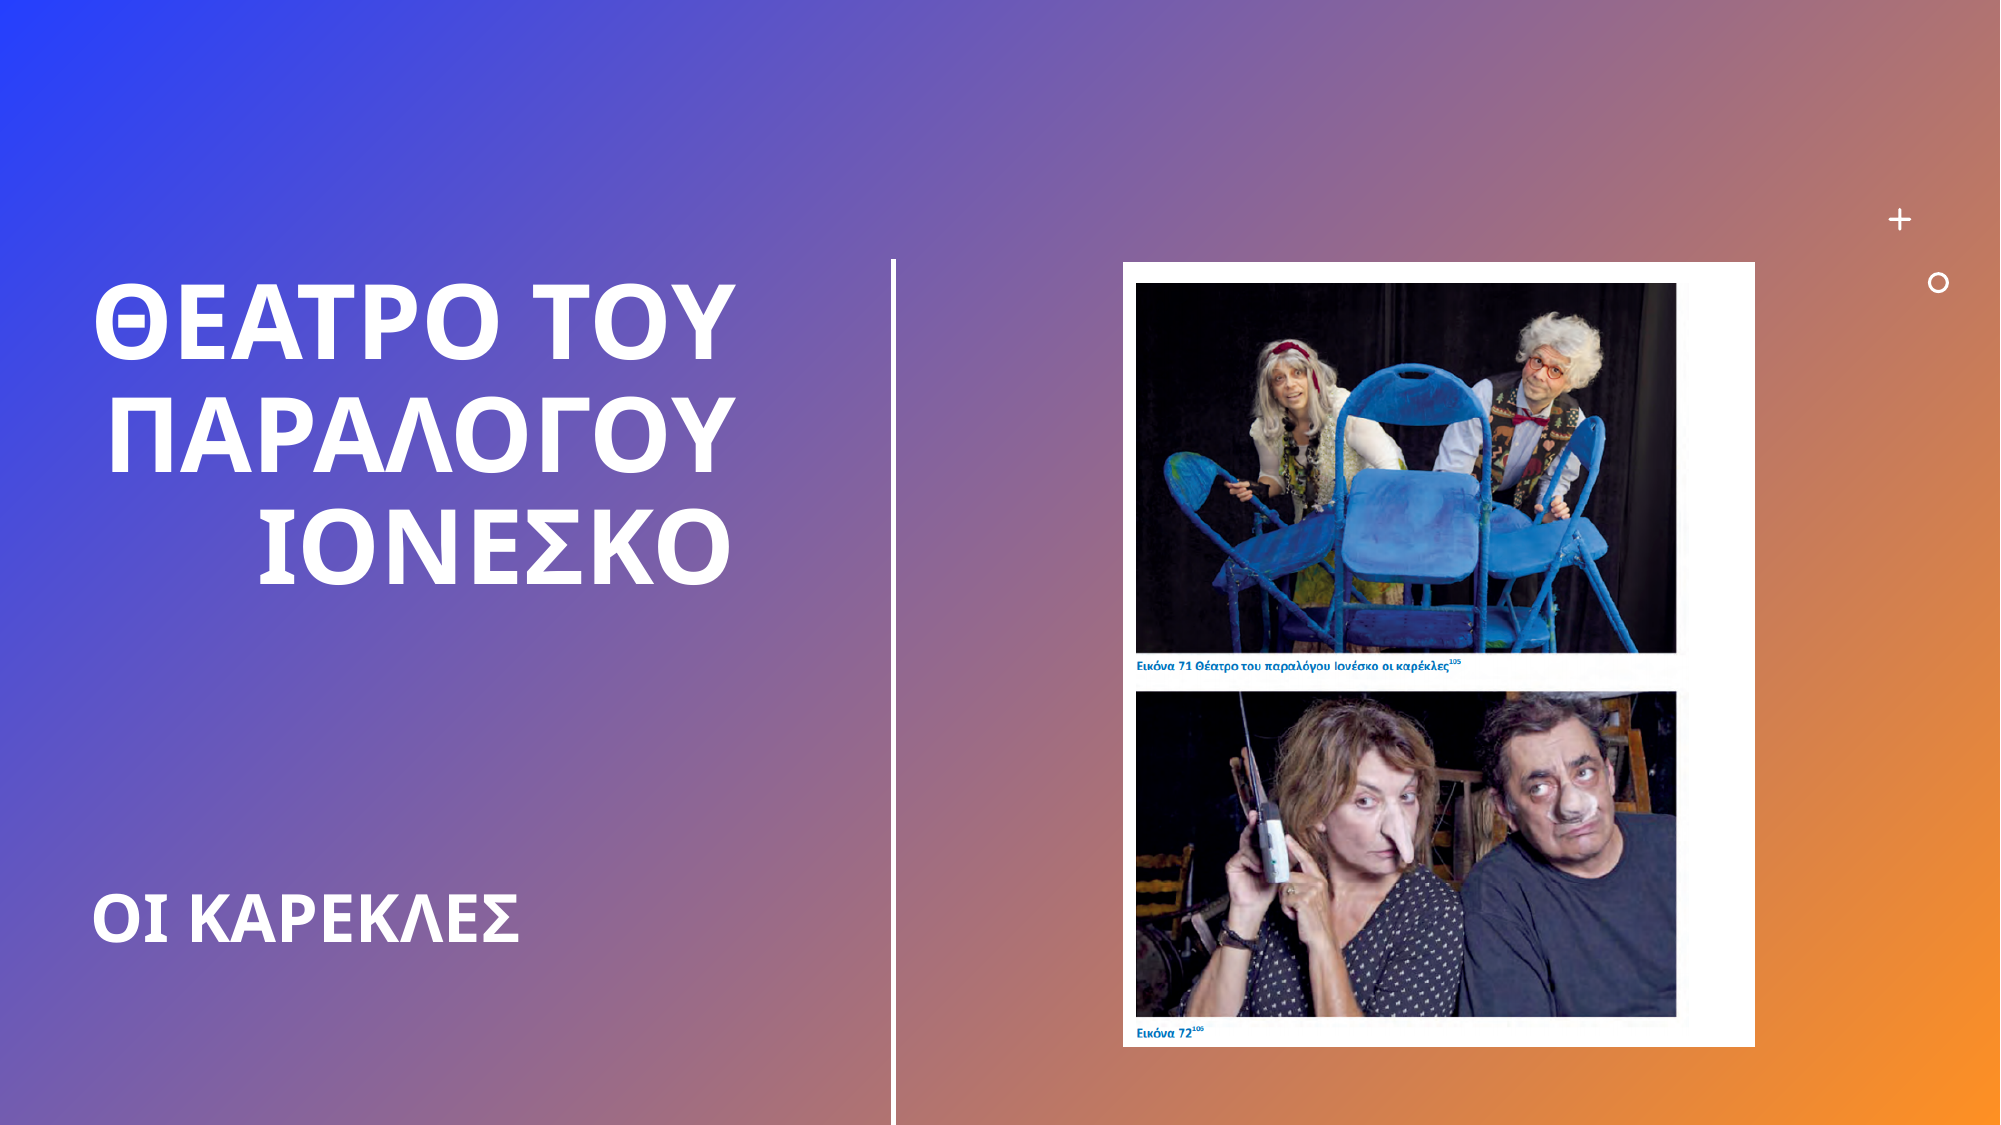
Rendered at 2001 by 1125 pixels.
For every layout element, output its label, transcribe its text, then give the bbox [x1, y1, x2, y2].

picture [1123, 262, 1755, 1047]
title ΘΕΑΤΡΟ ΤΟΥ ΠΑΡΑΛΟΓΟΥ ΙΟΝΕΣΚΟ [75, 262, 799, 858]
text_box [0, 0, 2000, 1125]
list ΟΙ ΚΑΡΕΚΛΕΣ [75, 877, 799, 1047]
